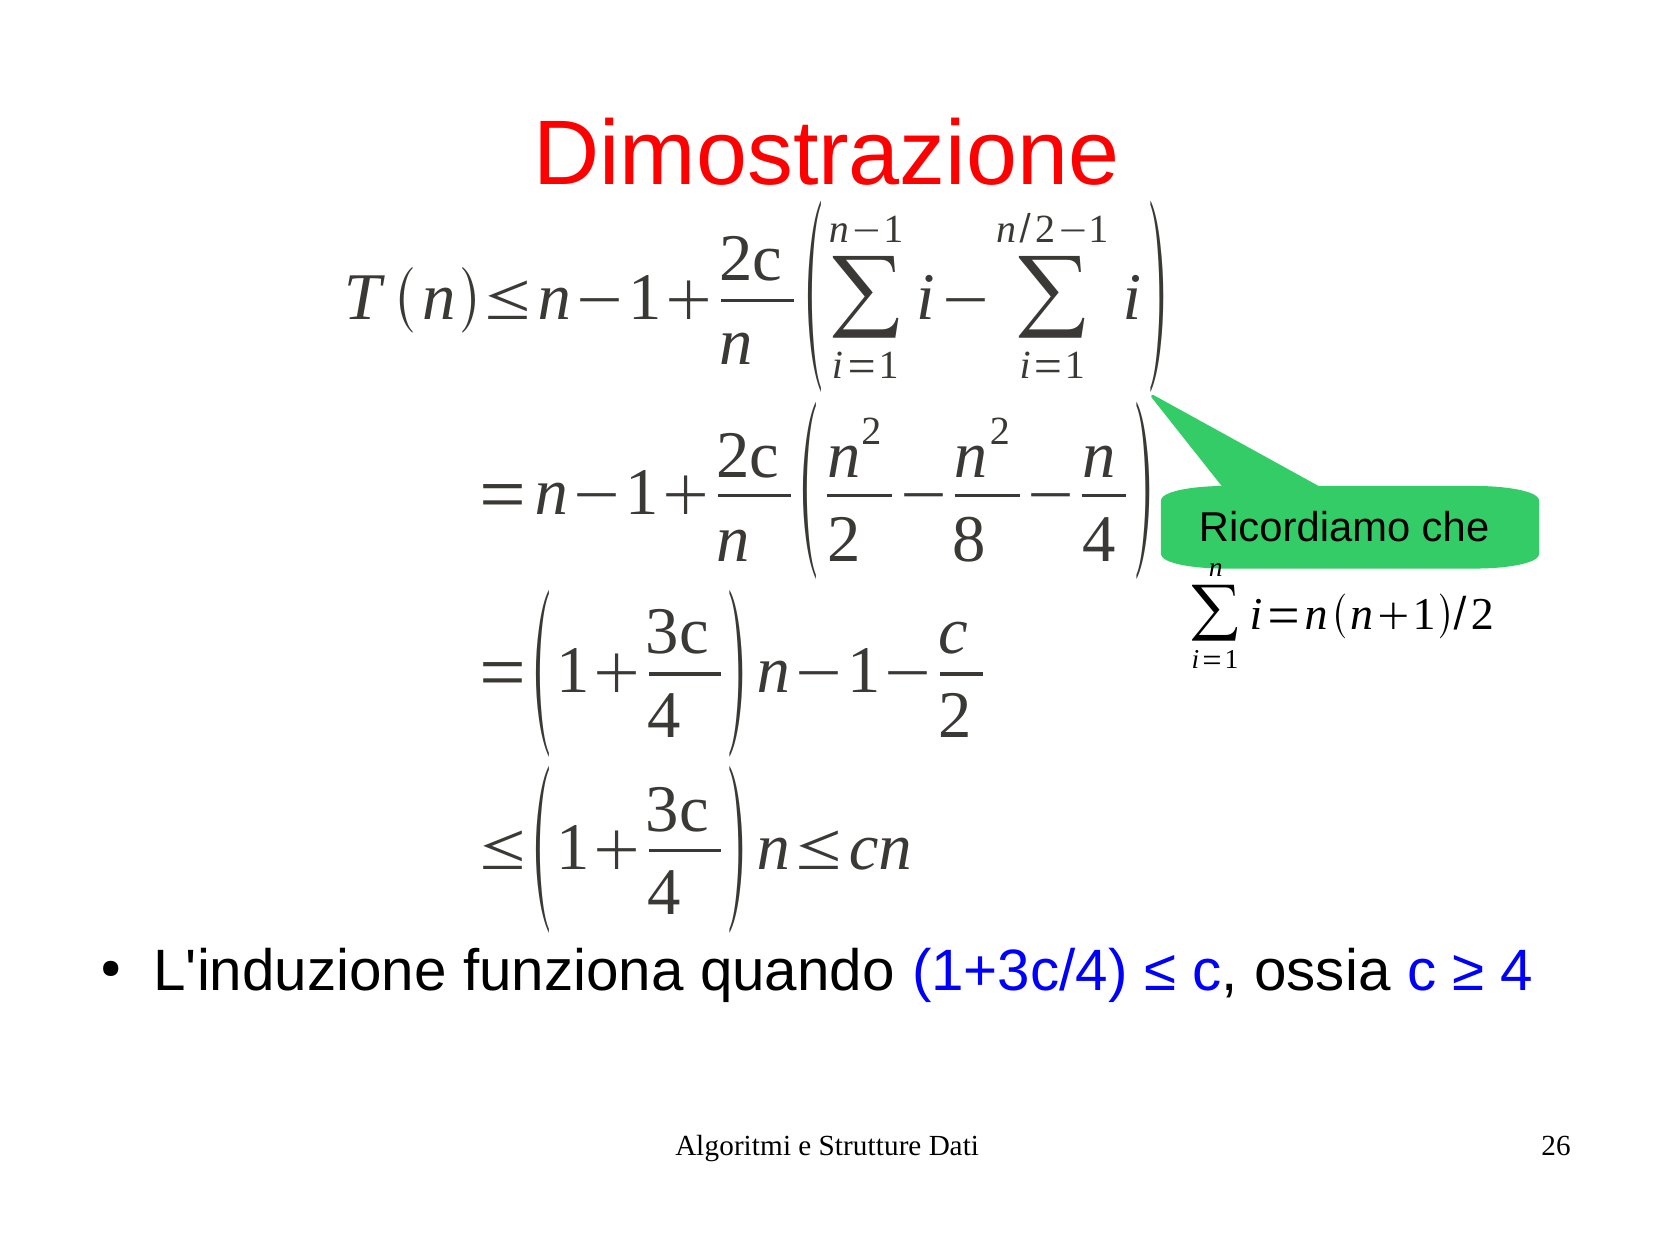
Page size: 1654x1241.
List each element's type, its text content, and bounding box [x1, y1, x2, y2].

chart [337, 197, 1176, 938]
chart [1182, 551, 1501, 676]
title Dimostrazione [82, 49, 1571, 257]
text_box Ricordiamo che [1152, 396, 1538, 566]
list L'induzione funziona quando (1+3c/4) ≤ c, ossia c ≥ 4 [82, 937, 1571, 1109]
